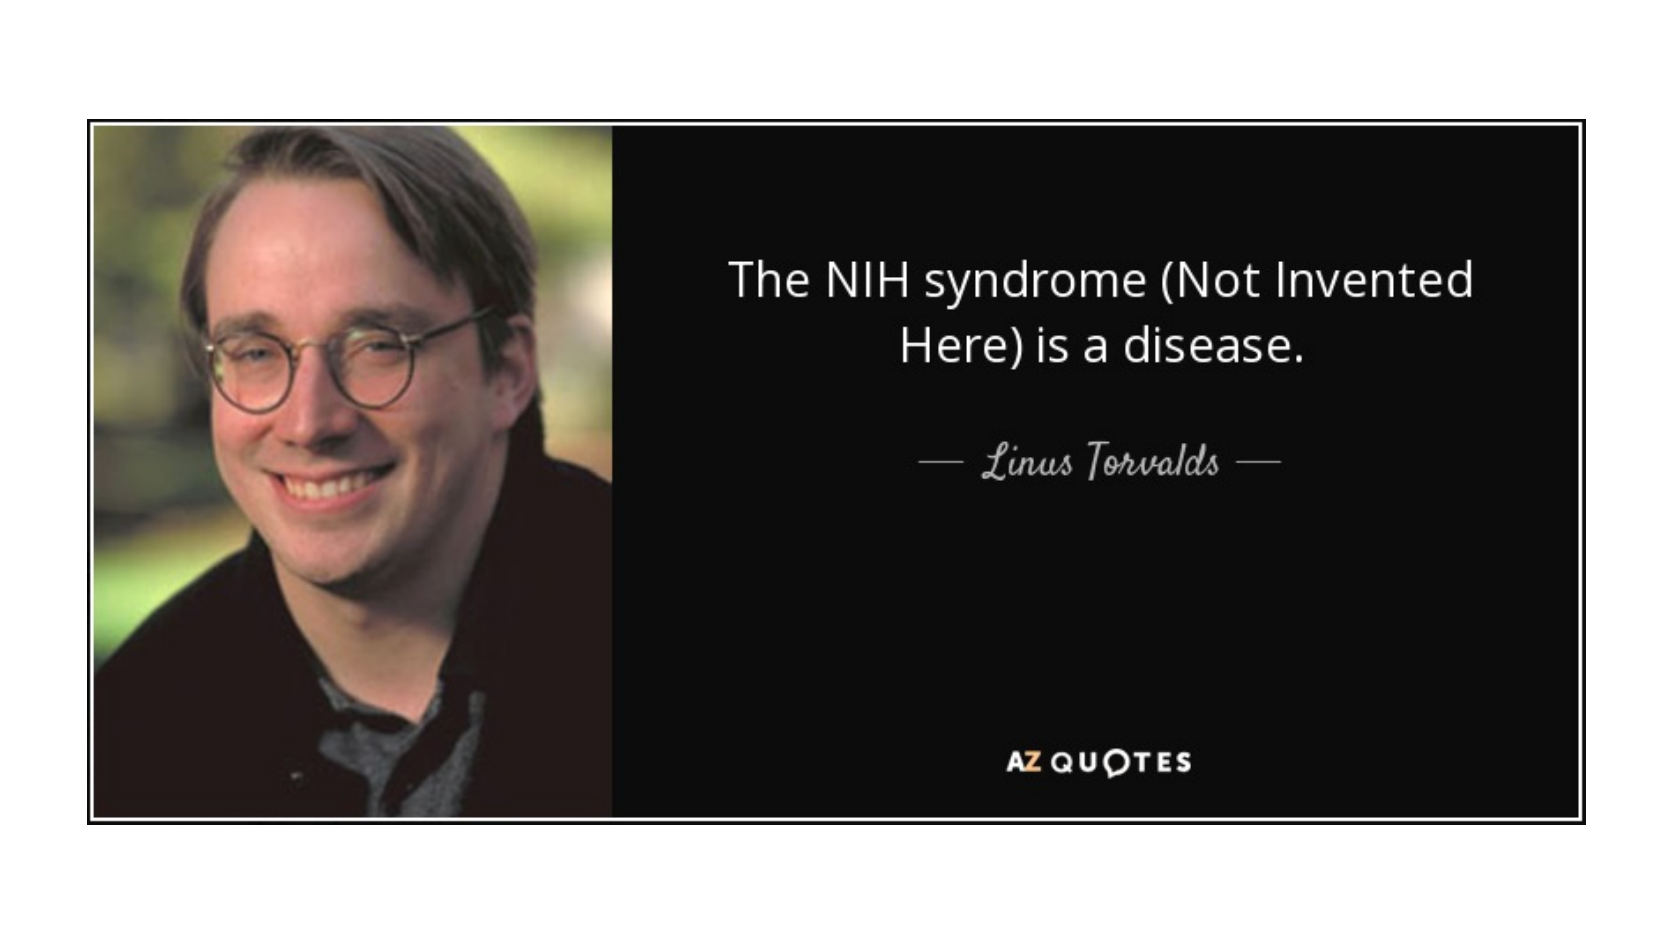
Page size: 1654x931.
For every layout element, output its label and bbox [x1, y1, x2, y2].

picture [87, 119, 1586, 826]
